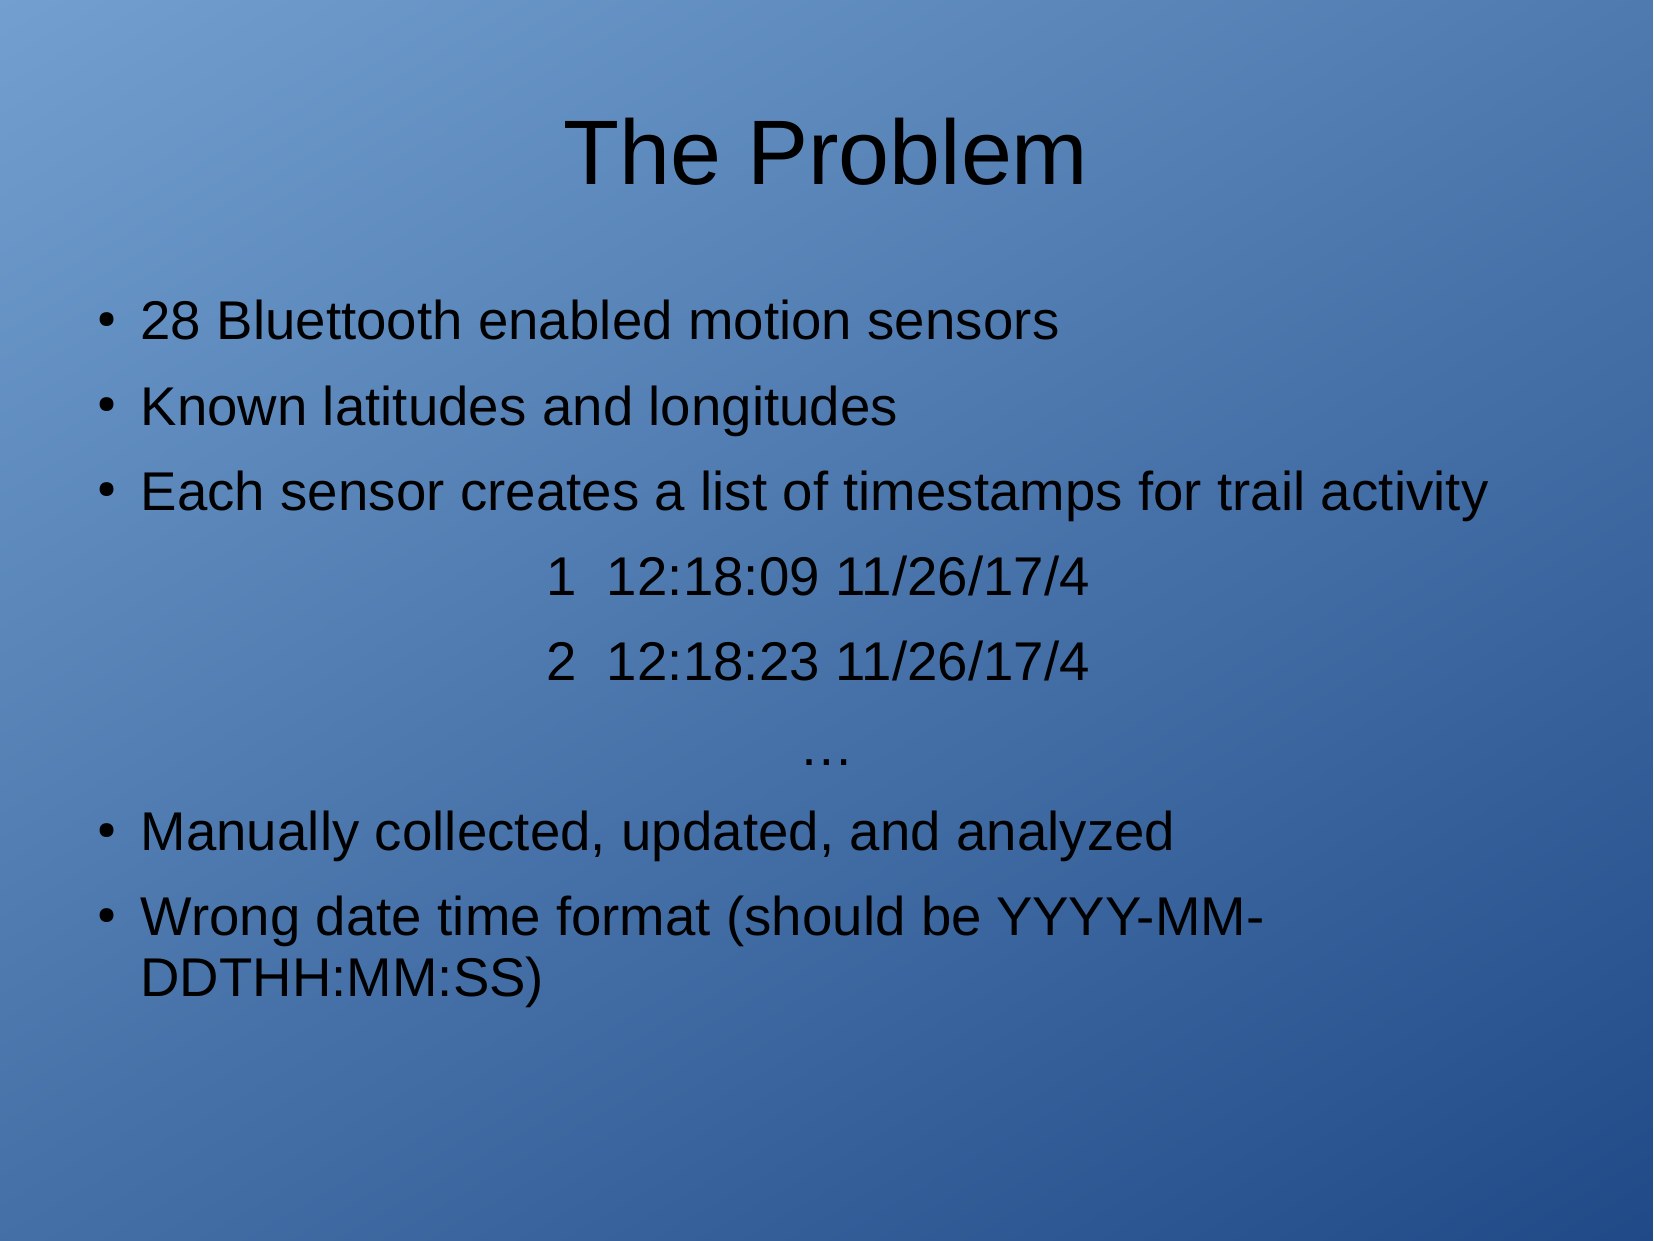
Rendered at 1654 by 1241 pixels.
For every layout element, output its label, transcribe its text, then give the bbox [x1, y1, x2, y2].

title The Problem [82, 49, 1571, 257]
list 28 Bluettooth enabled motion sensors Known latitudes and longitudes Each sensor creates a list of timestamps for trail activity 1 12:18:09 11/26/17/4 2 12:18:23 11/26/17/4 … Manually collected, updated, and analyzed Wrong date time format (should be YYYY-MM-DDTHH:MM:SS) [82, 290, 1571, 1010]
